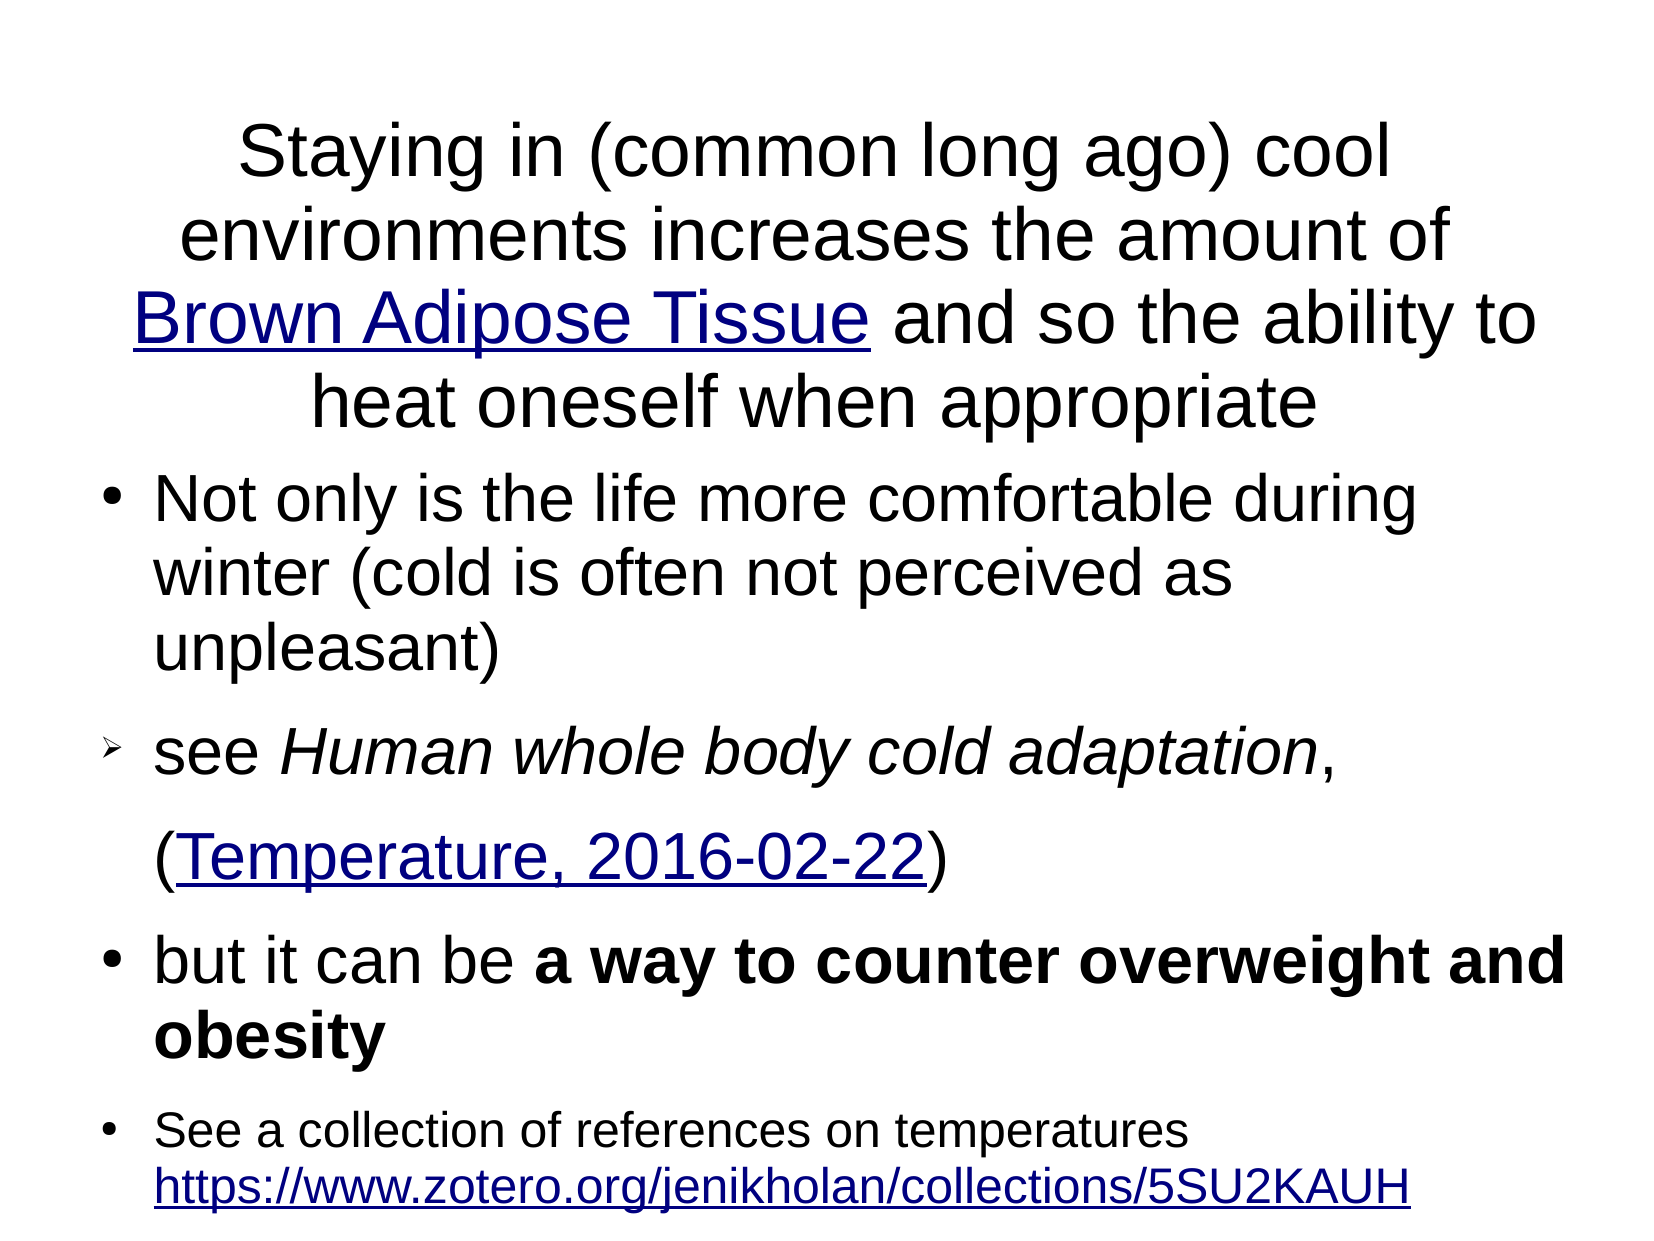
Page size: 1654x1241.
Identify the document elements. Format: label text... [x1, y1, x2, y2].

list Not only is the life more comfortable during winter (cold is often not perceived as unpleasant) see Human whole body cold adaptation, (Temperature, 2016-02-22) but it can be a way to counter overweight and obesity See a collection of references on temperatures https://www.zotero.org/jenikholan/collections/5SU2KAUH [82, 460, 1571, 1241]
title Staying in (common long ago) cool environments increases the amount of Brown Adipose Tissue and so the ability to heat oneself when appropriate [70, 19, 1560, 533]
